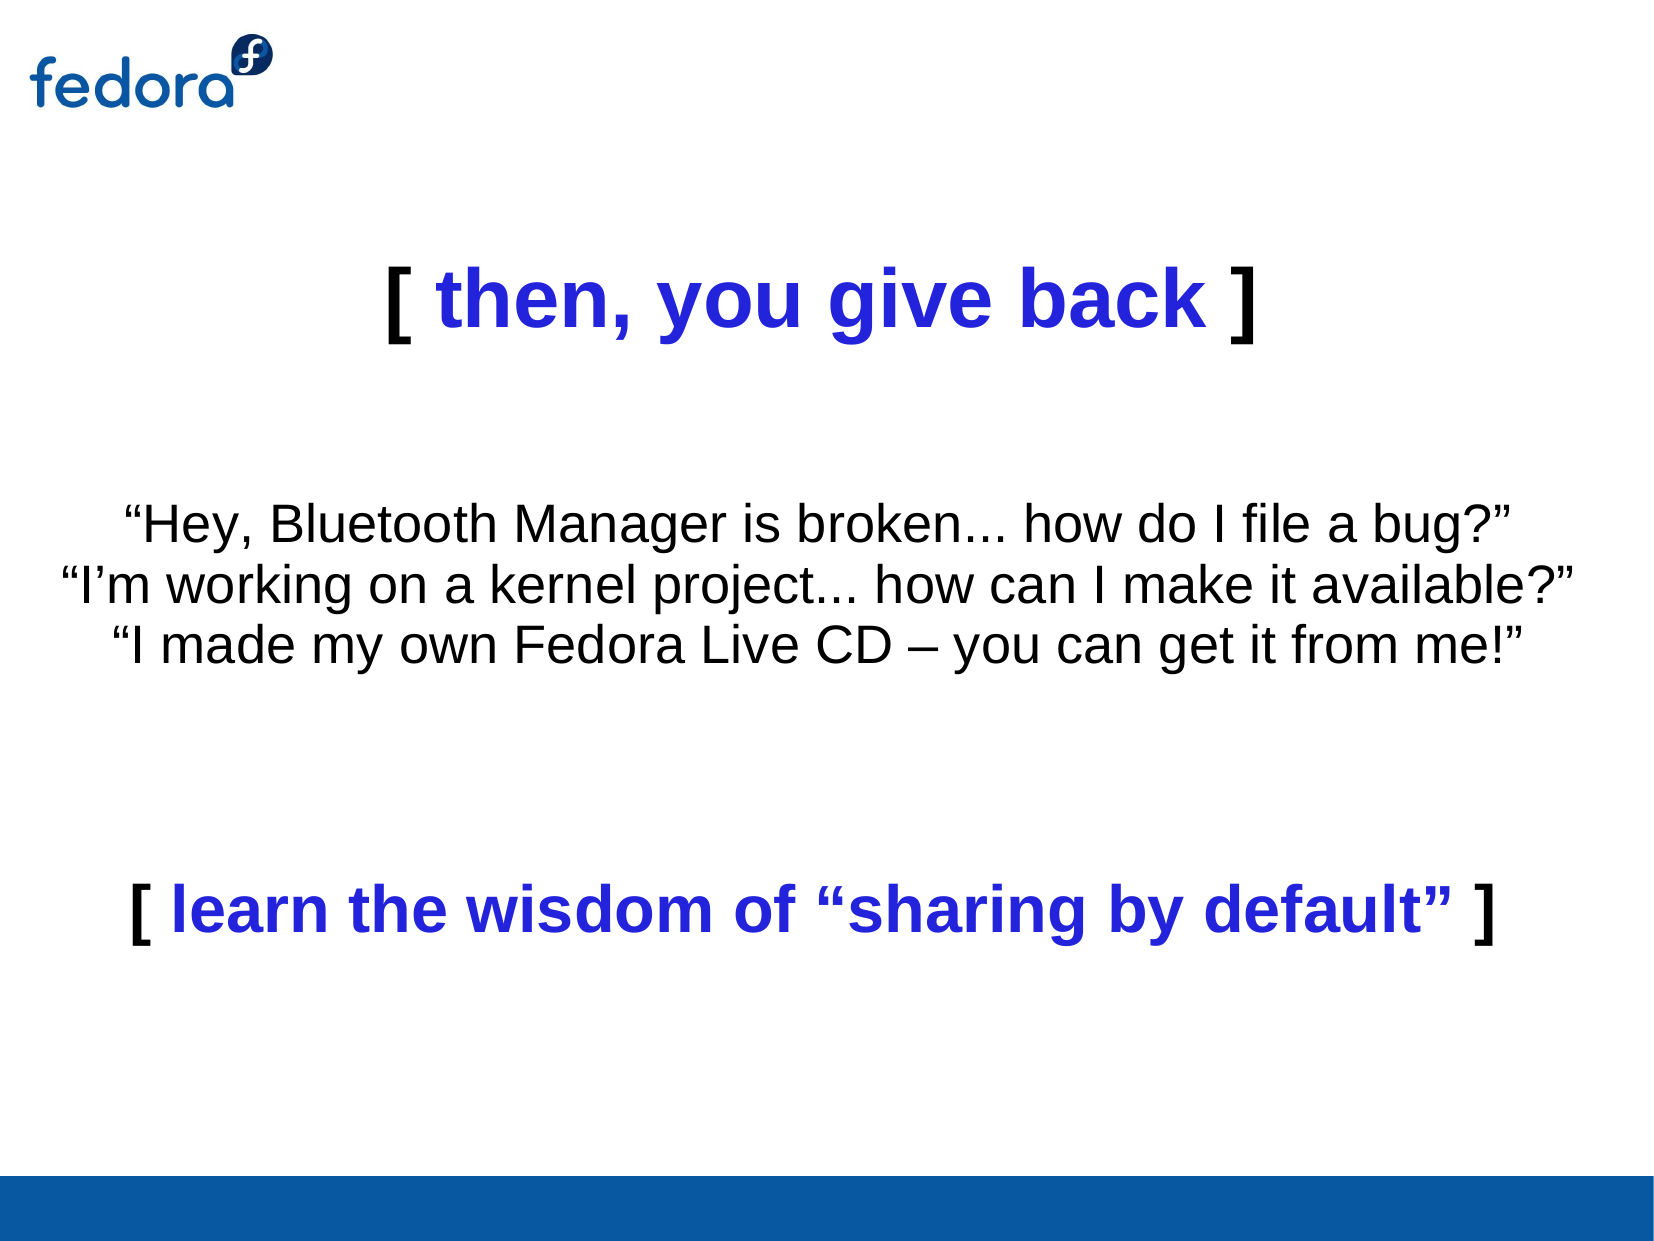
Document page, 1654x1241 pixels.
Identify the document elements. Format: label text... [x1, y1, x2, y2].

text_box “Hey, Bluetooth Manager is broken... how do I file a bug?” “I’m working on a kernel project... how can I make it available?” “I made my own Fedora Live CD – you can get it from me!” [61, 493, 1582, 758]
text_box [ then, you give back ] [384, 252, 1259, 378]
picture [22, 27, 277, 115]
text_box [ learn the wisdom of “sharing by default” ] [130, 872, 1516, 974]
picture [0, 1176, 1654, 1241]
